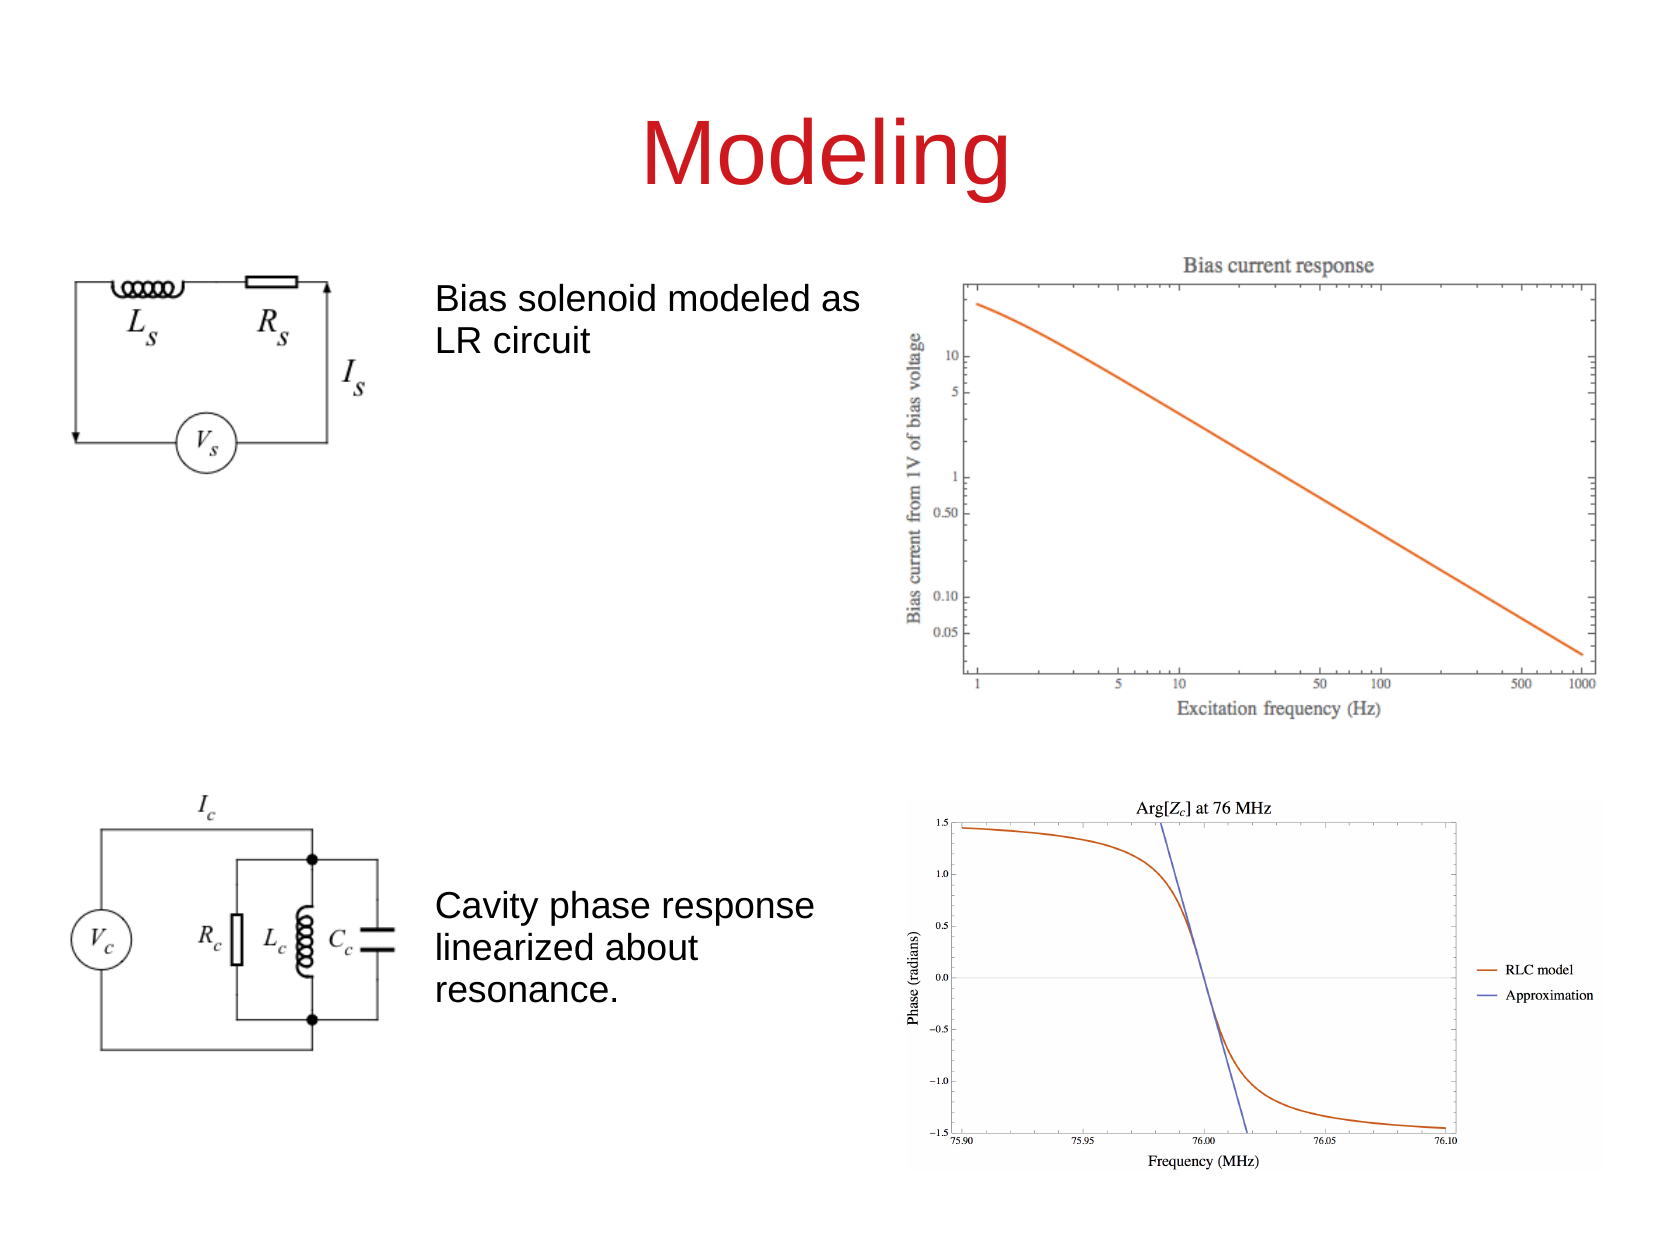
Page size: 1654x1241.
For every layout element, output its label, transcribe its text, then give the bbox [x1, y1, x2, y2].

picture [906, 256, 1602, 722]
picture [68, 787, 397, 1054]
text_box Bias solenoid modeled as LR circuit [420, 270, 906, 368]
title Modeling [82, 49, 1571, 257]
picture [69, 273, 404, 477]
picture [906, 798, 1602, 1171]
text_box Cavity phase response linearized about resonance. [420, 876, 889, 1017]
